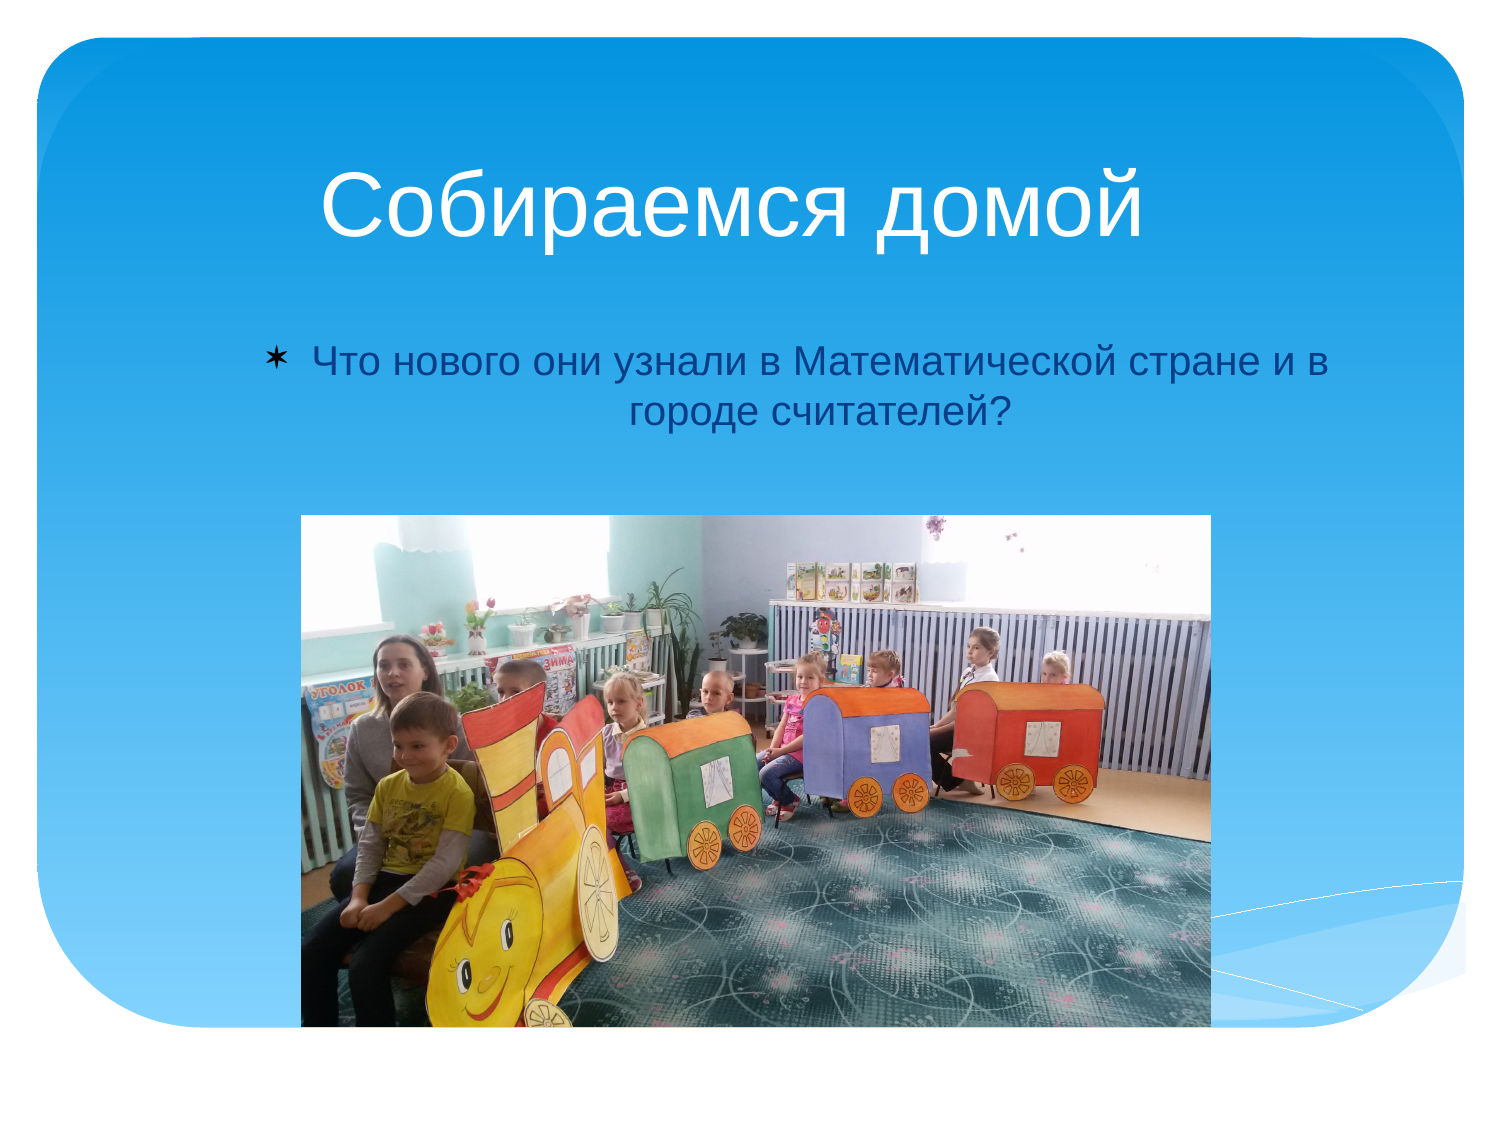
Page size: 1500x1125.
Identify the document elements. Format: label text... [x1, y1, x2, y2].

title Собираемся домой [41, 137, 1425, 267]
list Что нового они узнали в Математической стране и в городе считателей? [183, 326, 1414, 1044]
picture [301, 515, 1211, 1027]
